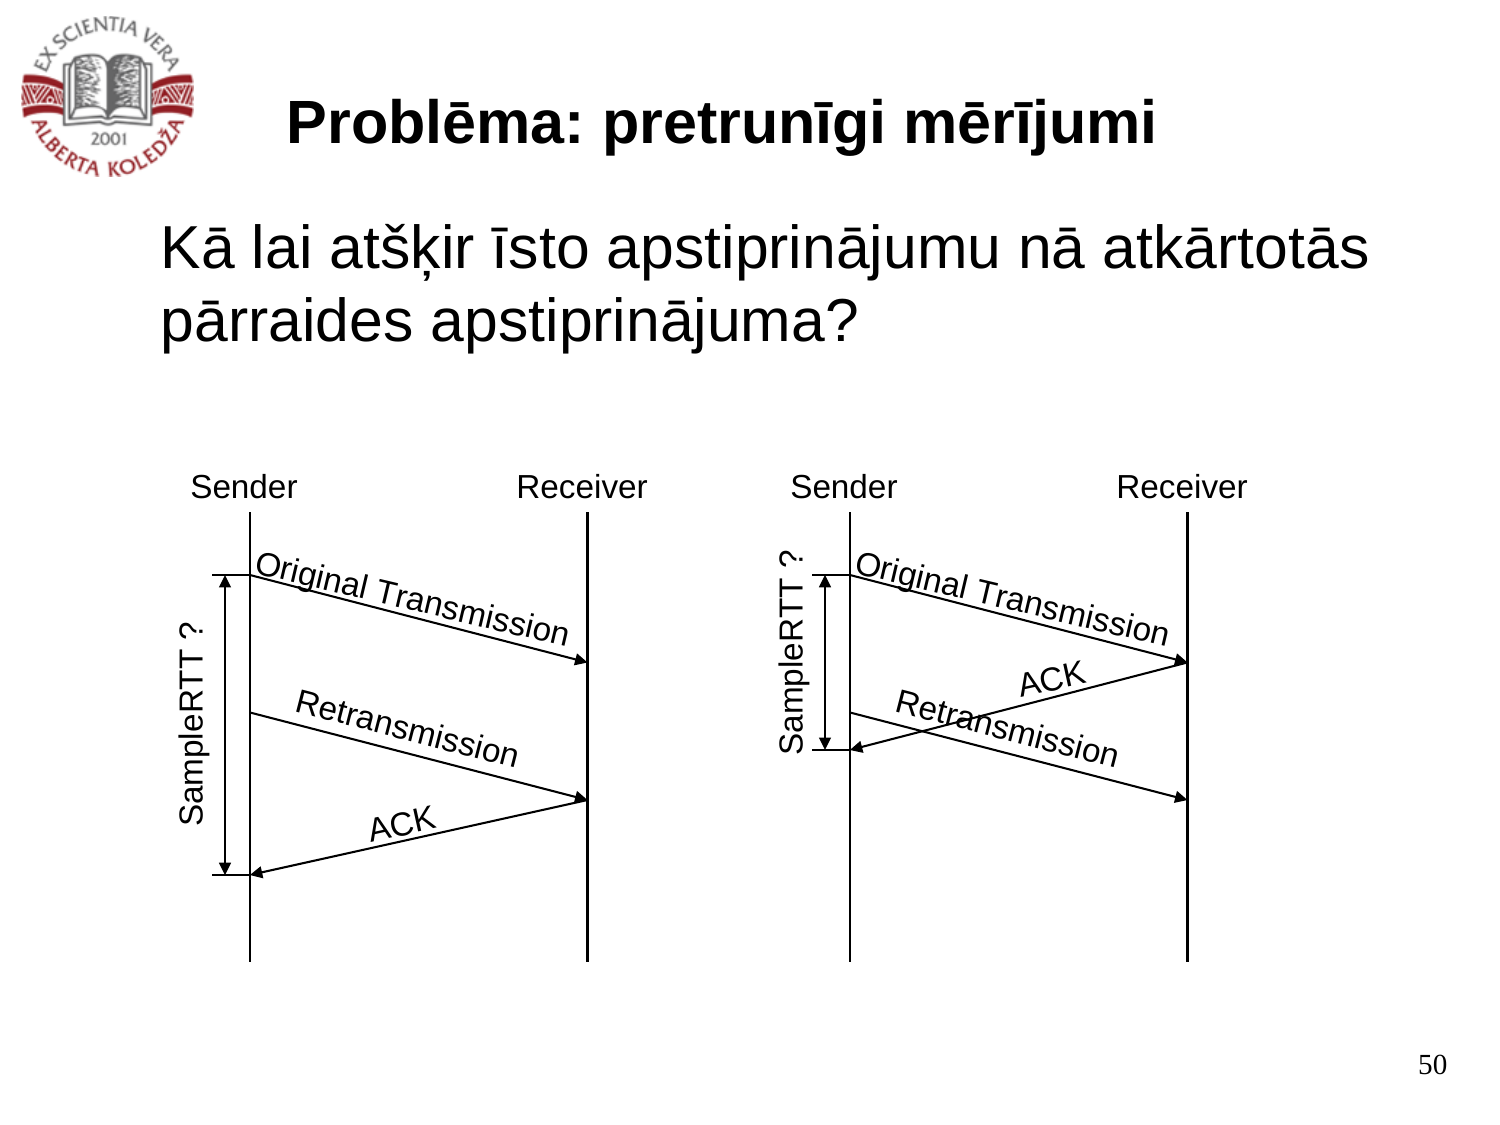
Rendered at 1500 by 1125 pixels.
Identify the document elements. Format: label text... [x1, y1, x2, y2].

text_box Sender [175, 457, 313, 513]
text_box Receiver [501, 457, 663, 513]
text_box Retransmission [875, 668, 1141, 787]
text_box Retransmission [275, 668, 541, 787]
text_box Original Transmission [835, 530, 1191, 665]
text_box <skaitlis> [1312, 1037, 1463, 1101]
text_box SampleRTT ? [161, 606, 217, 842]
title Problēma: pretrunīgi mērījumi [50, 62, 1374, 175]
text_box Receiver [1101, 457, 1263, 513]
text_box Sender [775, 457, 913, 513]
text_box SampleRTT ? [761, 535, 817, 771]
text_box ACK [347, 785, 456, 860]
list Kā lai atšķir īsto apstiprinājumu nā atkārtotās pārraides apstiprinājuma? [74, 200, 1463, 586]
picture [21, 16, 194, 177]
text_box Original Transmission [235, 530, 591, 665]
text_box ACK [997, 642, 1106, 708]
